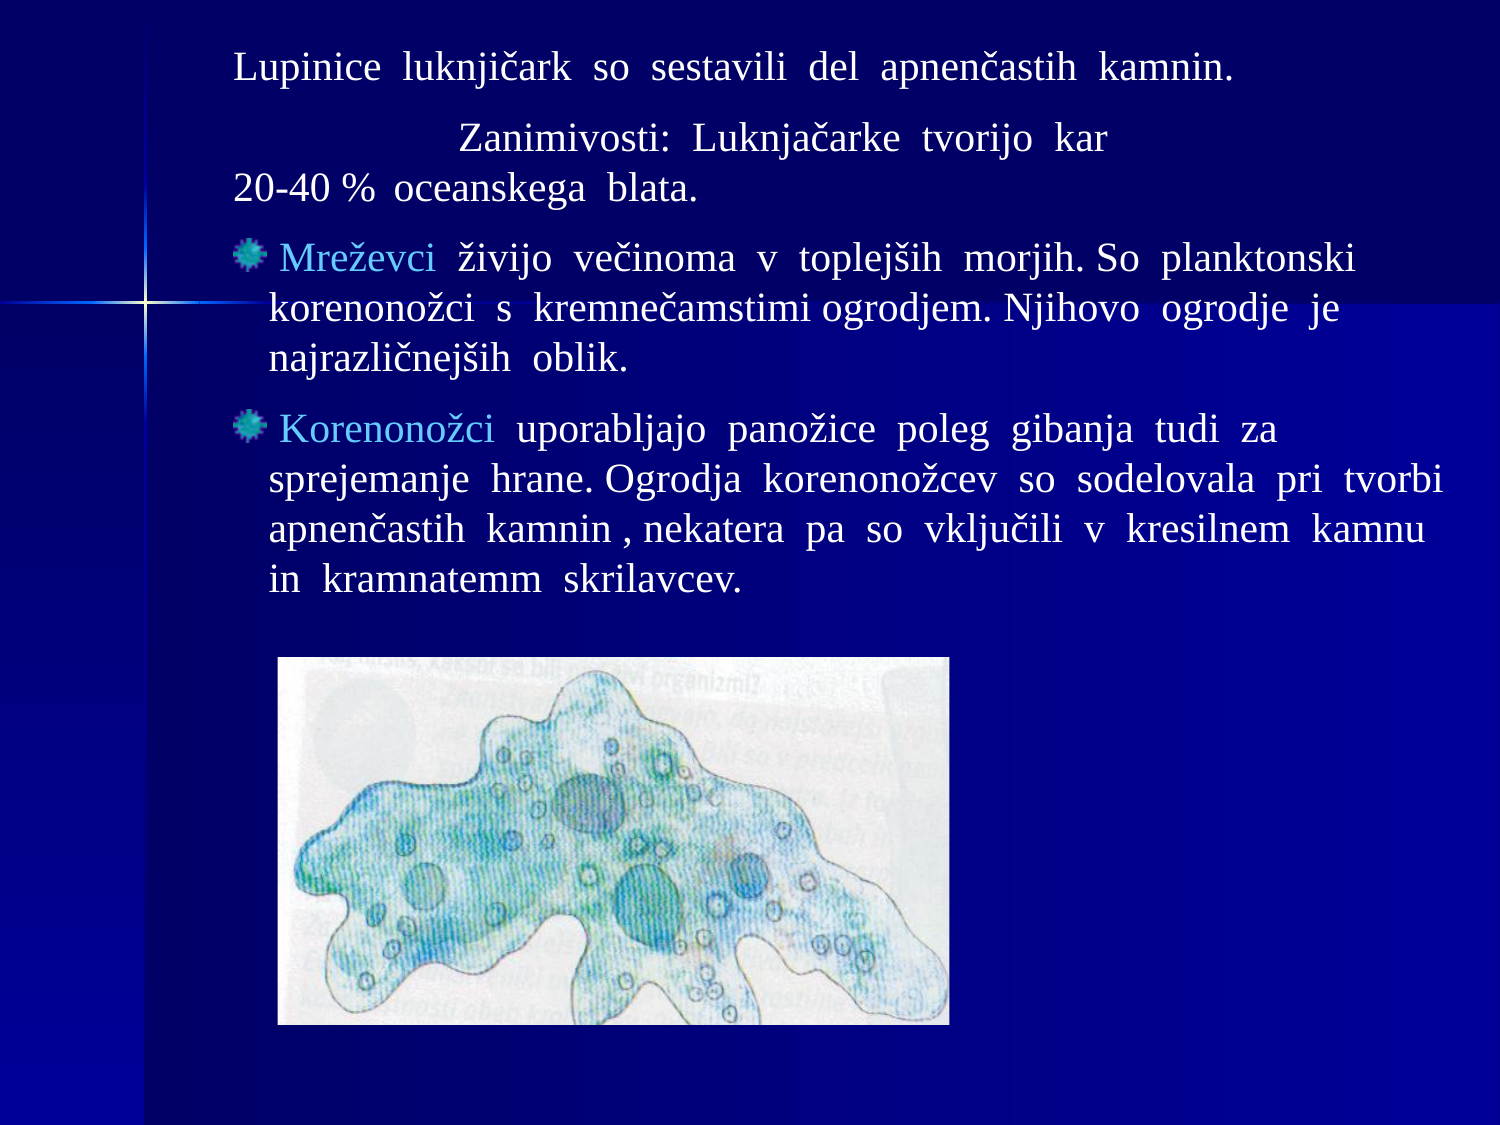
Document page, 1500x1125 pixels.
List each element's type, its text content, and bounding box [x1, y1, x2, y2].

text_box Lupinice luknjičark so sestavili del apnenčastih kamnin. Zanimivosti: Luknjačarke tvorijo kar 20-40 % oceanskega blata. Mreževci živijo večinoma v toplejših morjih. So planktonski korenonožci s kremnečamstimi ogrodjem. Njihovo ogrodje je najrazličnejših oblik. Korenonožci uporabljajo panožice poleg gibanja tudi za sprejemanje hrane. Ogrodja korenonožcev so sodelovala pri tvorbi apnenčastih kamnin , nekatera pa so vključili v kresilnem kamnu in kramnatemm skrilavcev. [218, 31, 1471, 680]
picture [233, 409, 267, 443]
picture [277, 657, 950, 1025]
picture [233, 238, 267, 272]
